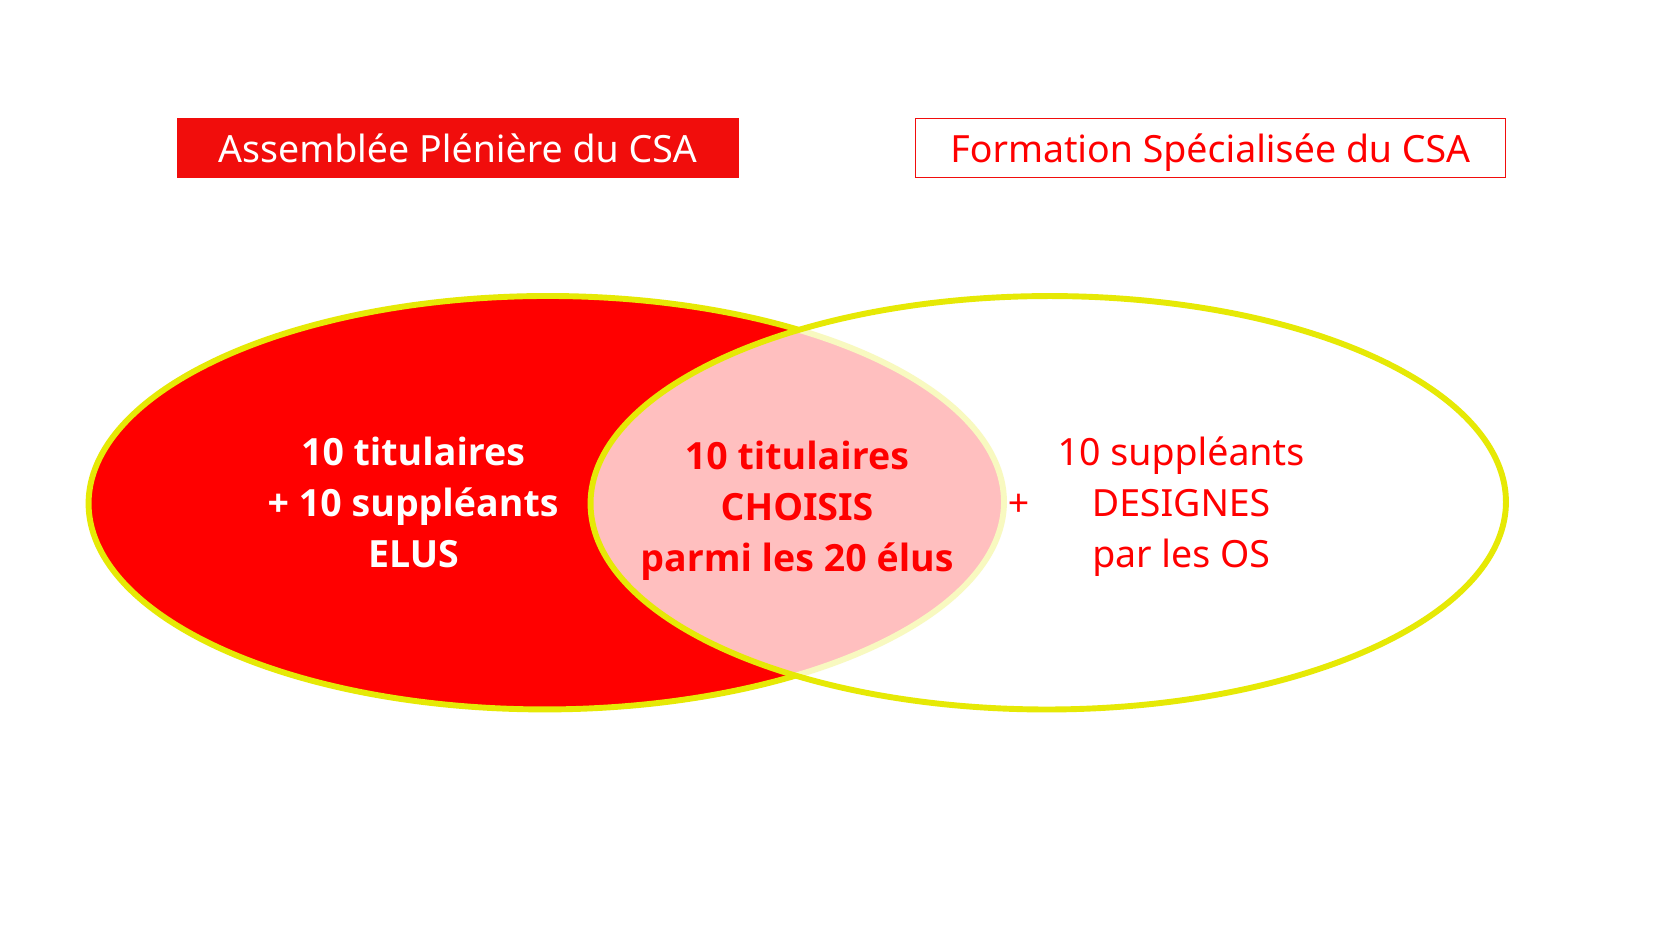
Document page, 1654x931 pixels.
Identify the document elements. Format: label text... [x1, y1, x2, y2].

text_box Formation Spécialisée du CSA [915, 118, 1506, 178]
text_box [88, 295, 1506, 710]
text_box 10 suppléants DESIGNES par les OS [1033, 383, 1329, 621]
text_box 10 titulaires CHOISIS parmi les 20 élus [679, 387, 916, 624]
text_box Assemblée Plénière du CSA [177, 118, 739, 178]
text_box + [974, 442, 1063, 562]
text_box 10 titulaires + 10 suppléants ELUS [265, 383, 562, 621]
